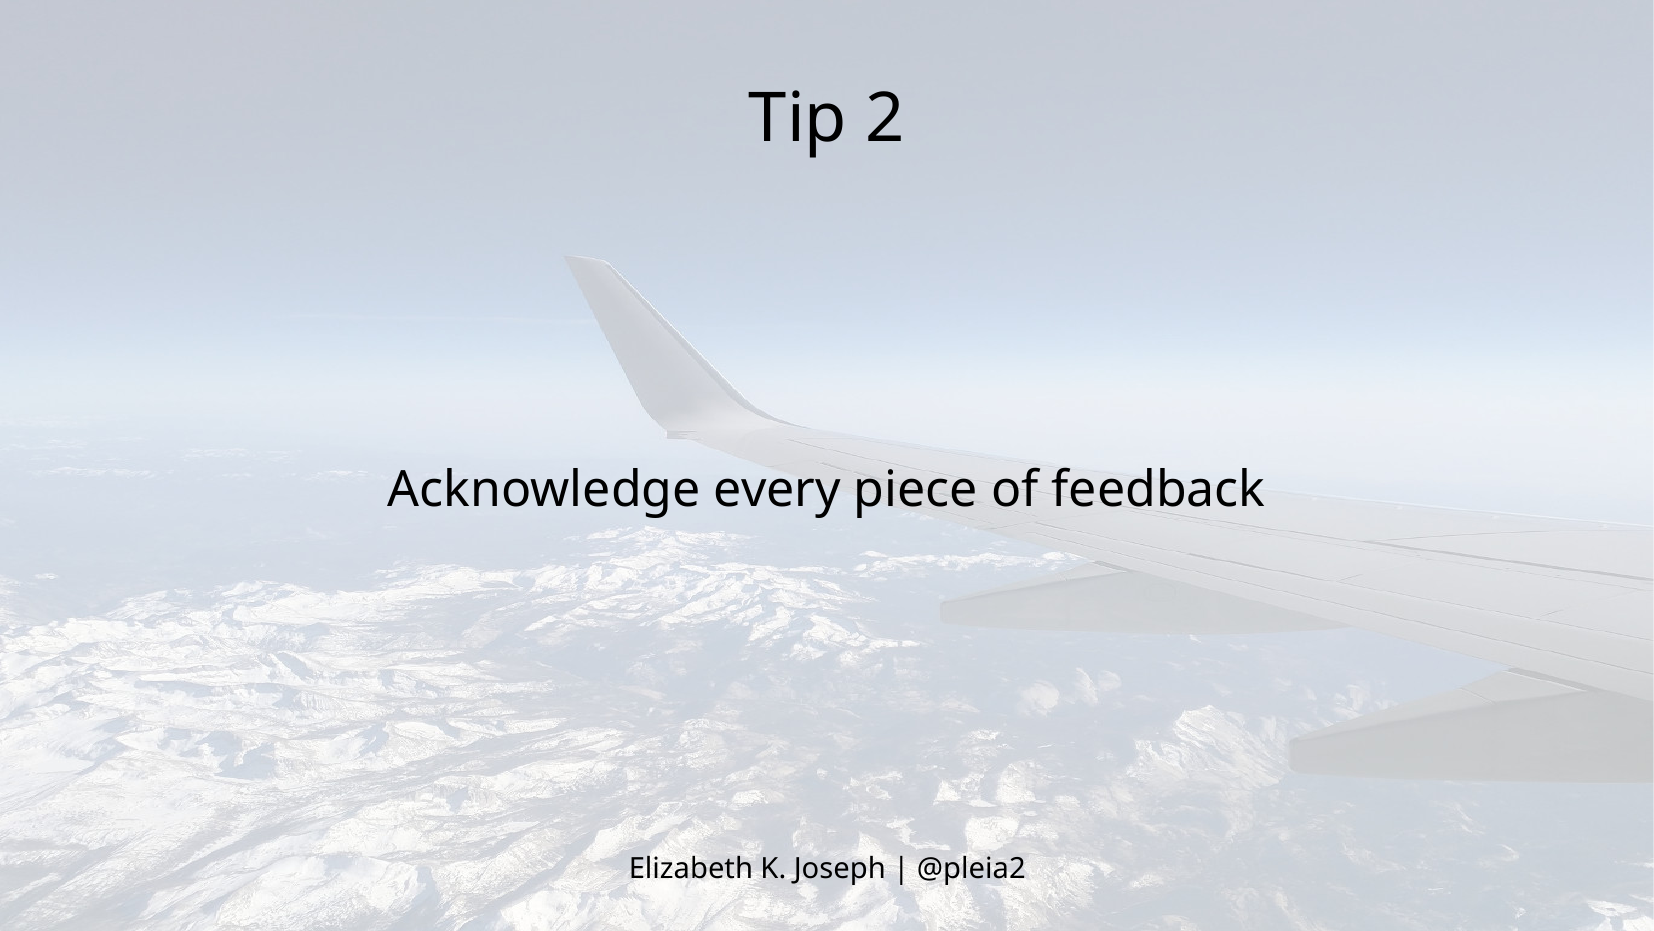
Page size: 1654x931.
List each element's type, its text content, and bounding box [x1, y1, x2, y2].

title Tip 2 [82, 37, 1571, 193]
subtitle Acknowledge every piece of feedback [82, 217, 1571, 758]
picture [0, 0, 1654, 931]
